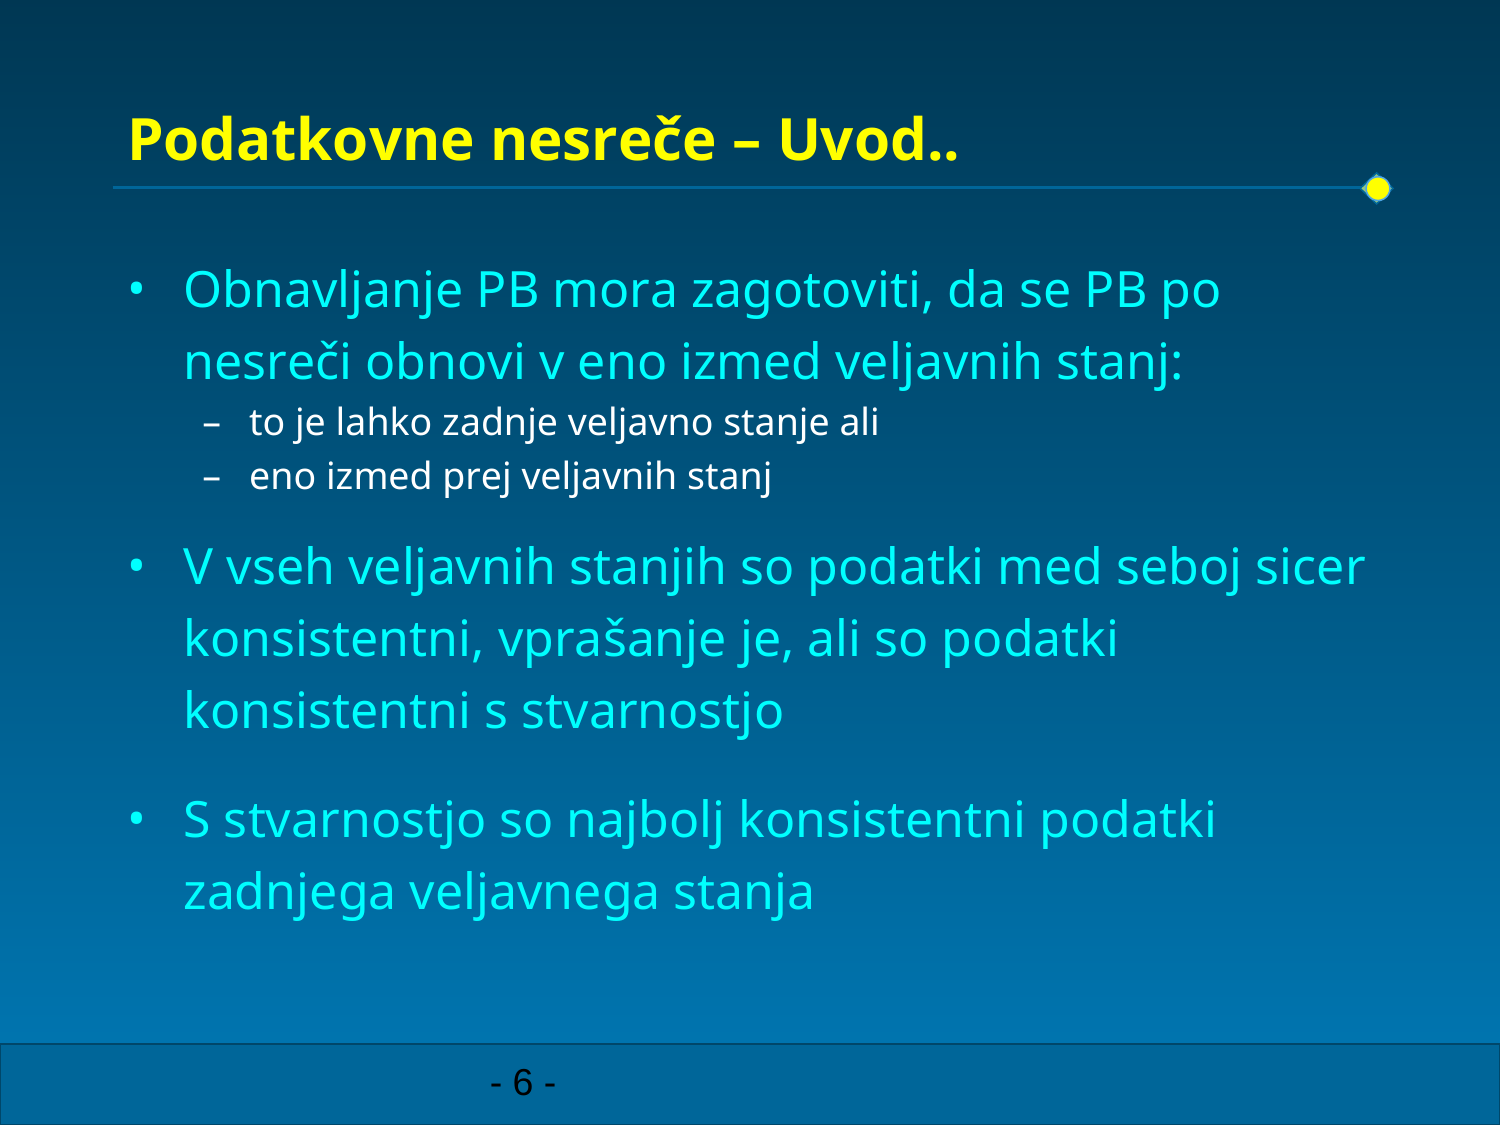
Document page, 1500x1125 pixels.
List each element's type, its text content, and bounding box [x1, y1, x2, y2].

list Obnavljanje PB mora zagotoviti, da se PB po nesreči obnovi v eno izmed veljavnih stanj: to je lahko zadnje veljavno stanje ali eno izmed prej veljavnih stanj V vseh veljavnih stanjih so podatki med seboj sicer konsistentni, vprašanje je, ali so podatki konsistentni s stvarnostjo S stvarnostjo so najbolj konsistentni podatki zadnjega veljavnega stanja [112, 237, 1388, 963]
title Podatkovne nesreče – Uvod.. [112, 94, 1388, 181]
